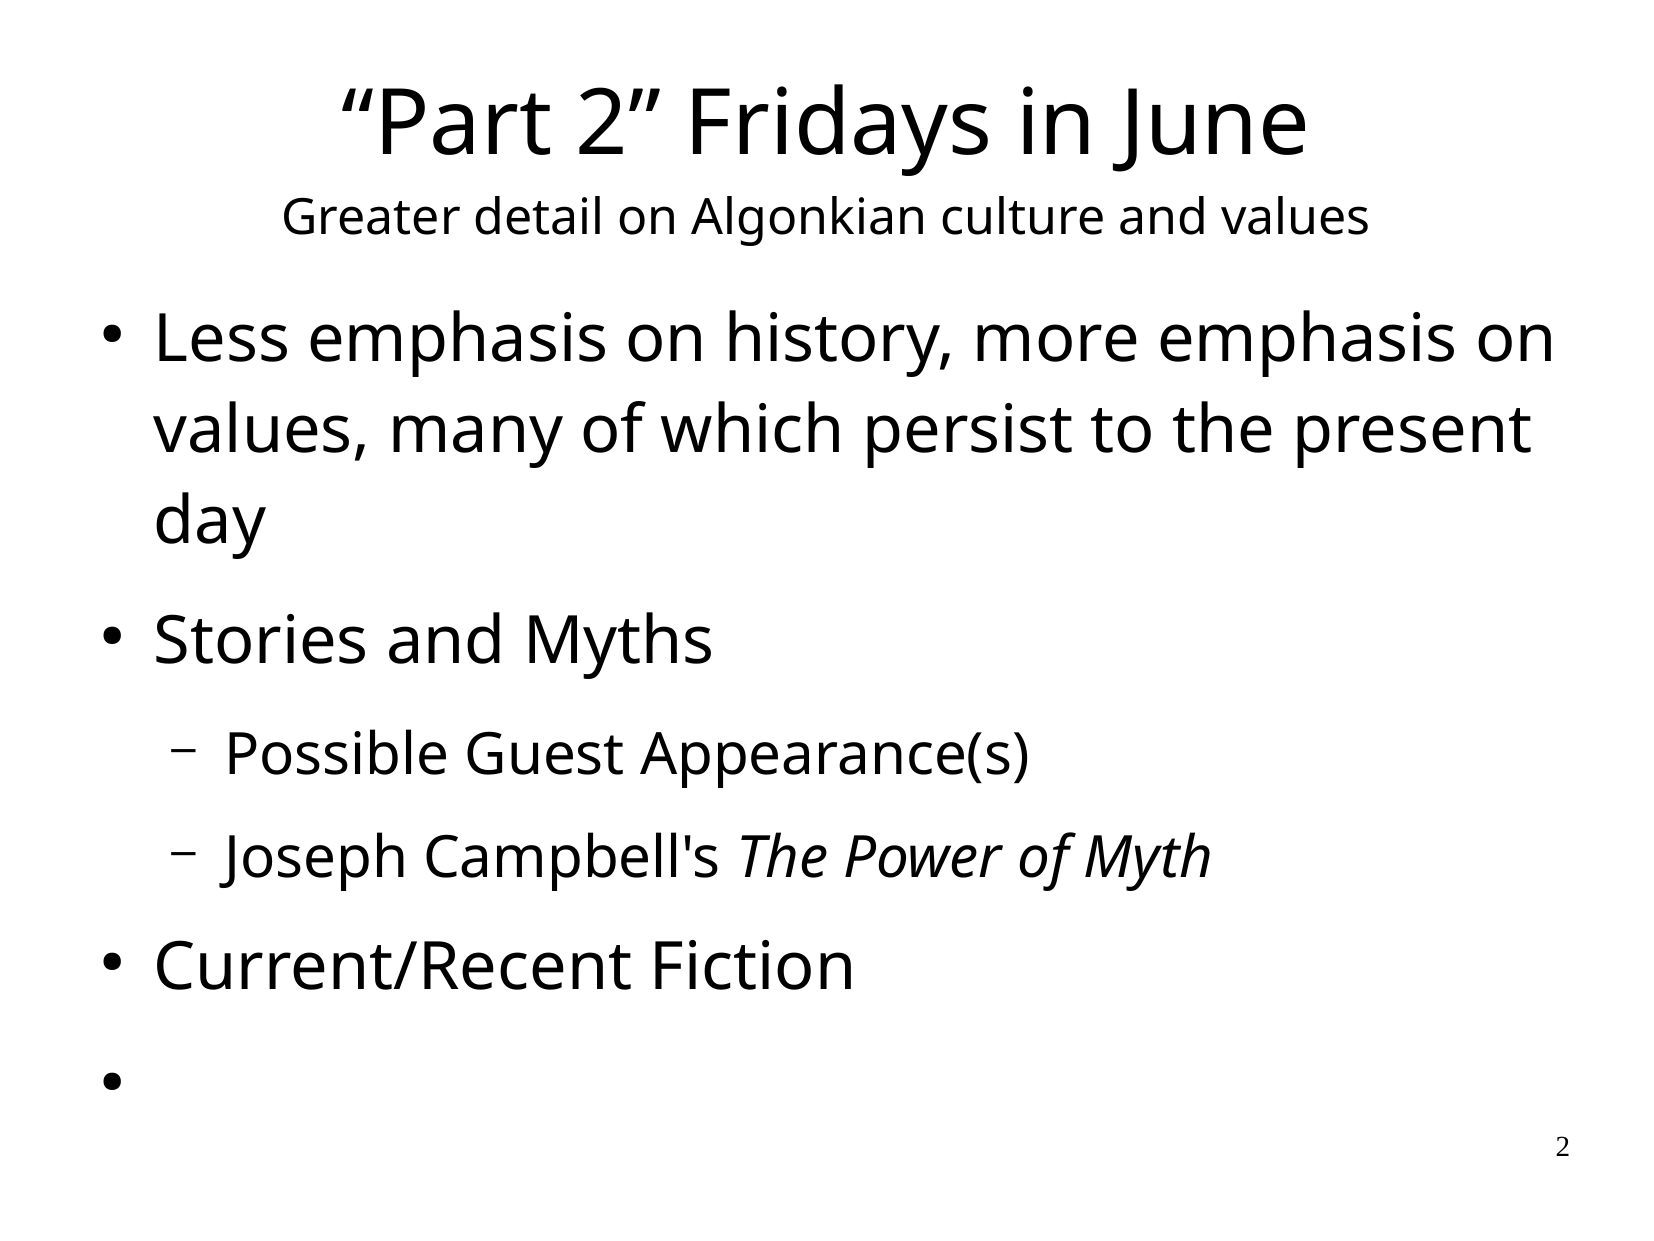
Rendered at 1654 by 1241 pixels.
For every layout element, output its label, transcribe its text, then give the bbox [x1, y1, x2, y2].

title “Part 2” Fridays in June Greater detail on Algonkian culture and values [82, 49, 1571, 257]
list Less emphasis on history, more emphasis on values, many of which persist to the present day Stories and Myths Possible Guest Appearance(s) Joseph Campbell's The Power of Myth Current/Recent Fiction [82, 290, 1571, 1153]
